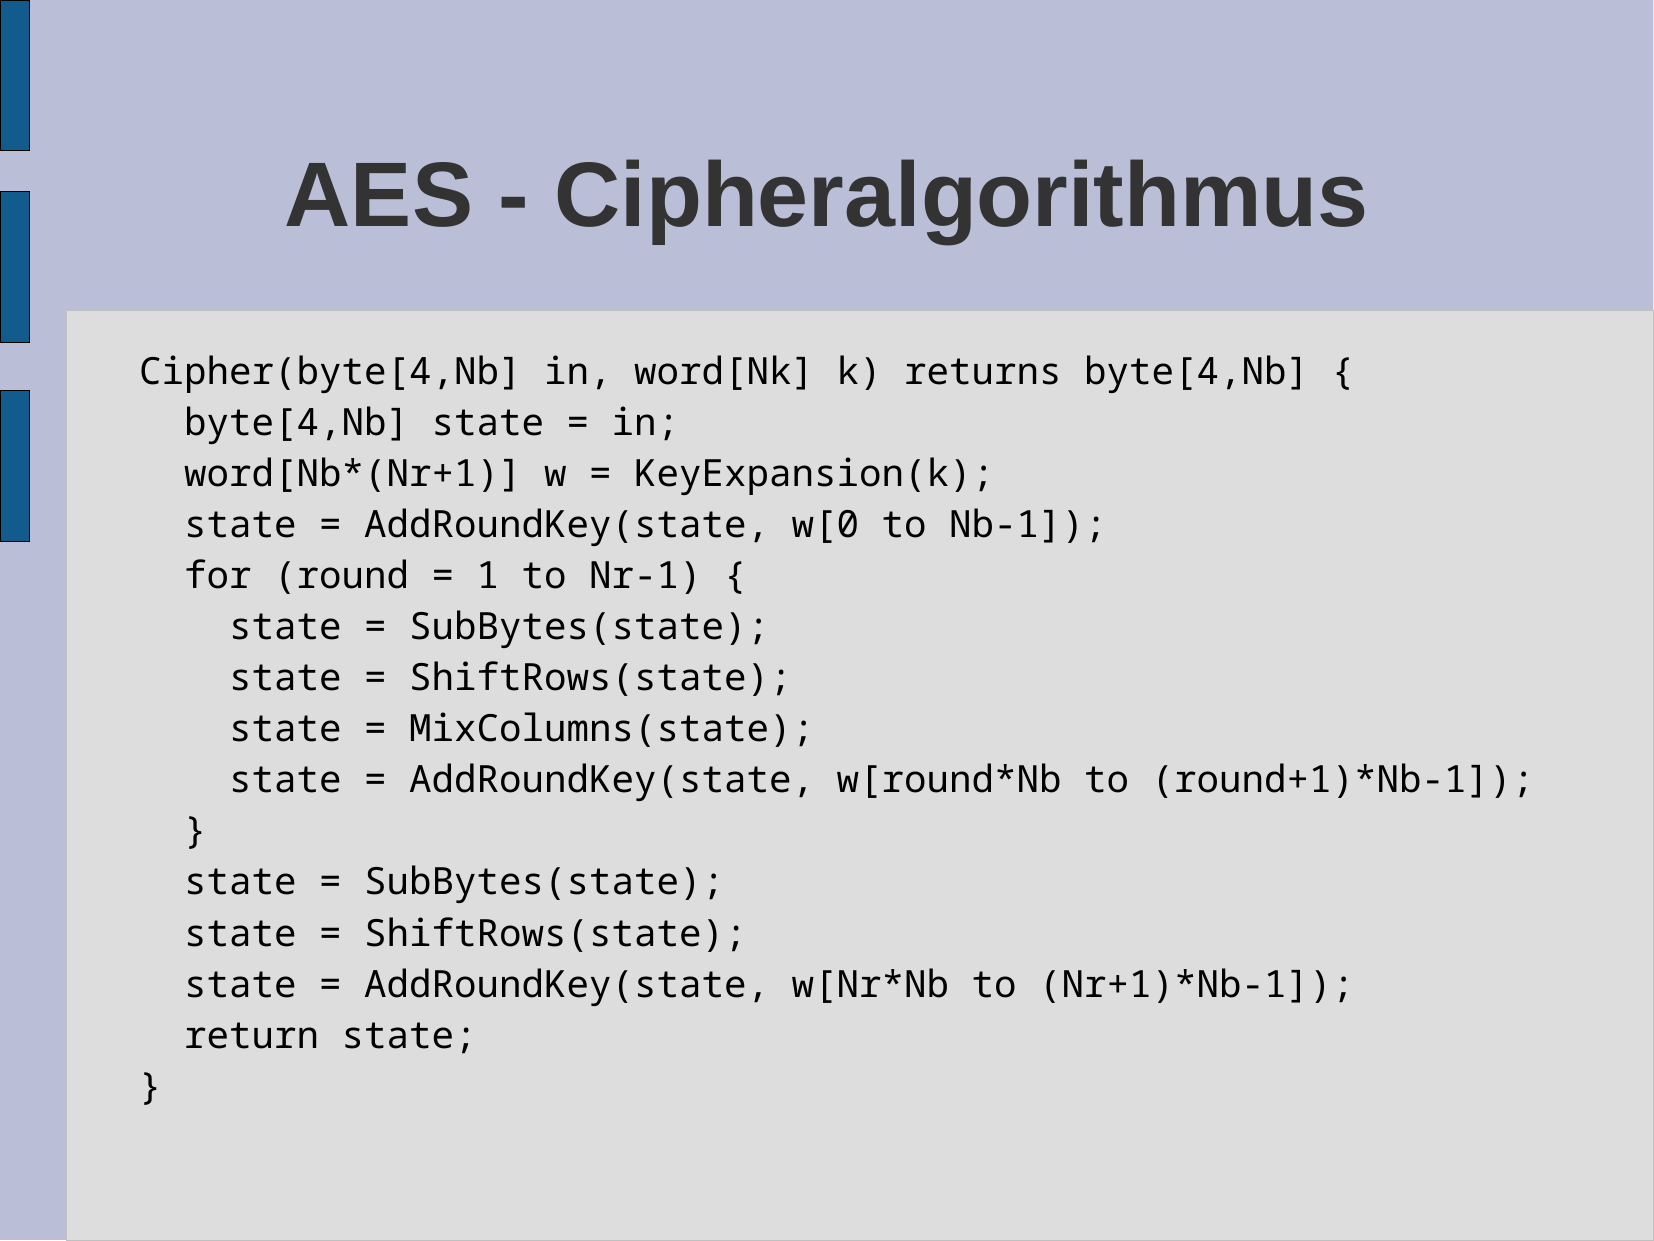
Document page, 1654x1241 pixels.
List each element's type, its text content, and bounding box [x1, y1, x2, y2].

list Cipher(byte[4,Nb] in, word[Nk] k) returns byte[4,Nb] { byte[4,Nb] state = in; word[Nb*(Nr+1)] w = KeyExpansion(k); state = AddRoundKey(state, w[0 to Nb-1]); for (round = 1 to Nr-1) { state = SubBytes(state); state = ShiftRows(state); state = MixColumns(state); state = AddRoundKey(state, w[round*Nb to (round+1)*Nb-1]); } state = SubBytes(state); state = ShiftRows(state); state = AddRoundKey(state, w[Nr*Nb to (Nr+1)*Nb-1]); return state; } [121, 344, 1625, 1127]
title AES - Cipheralgorithmus [121, 91, 1534, 299]
